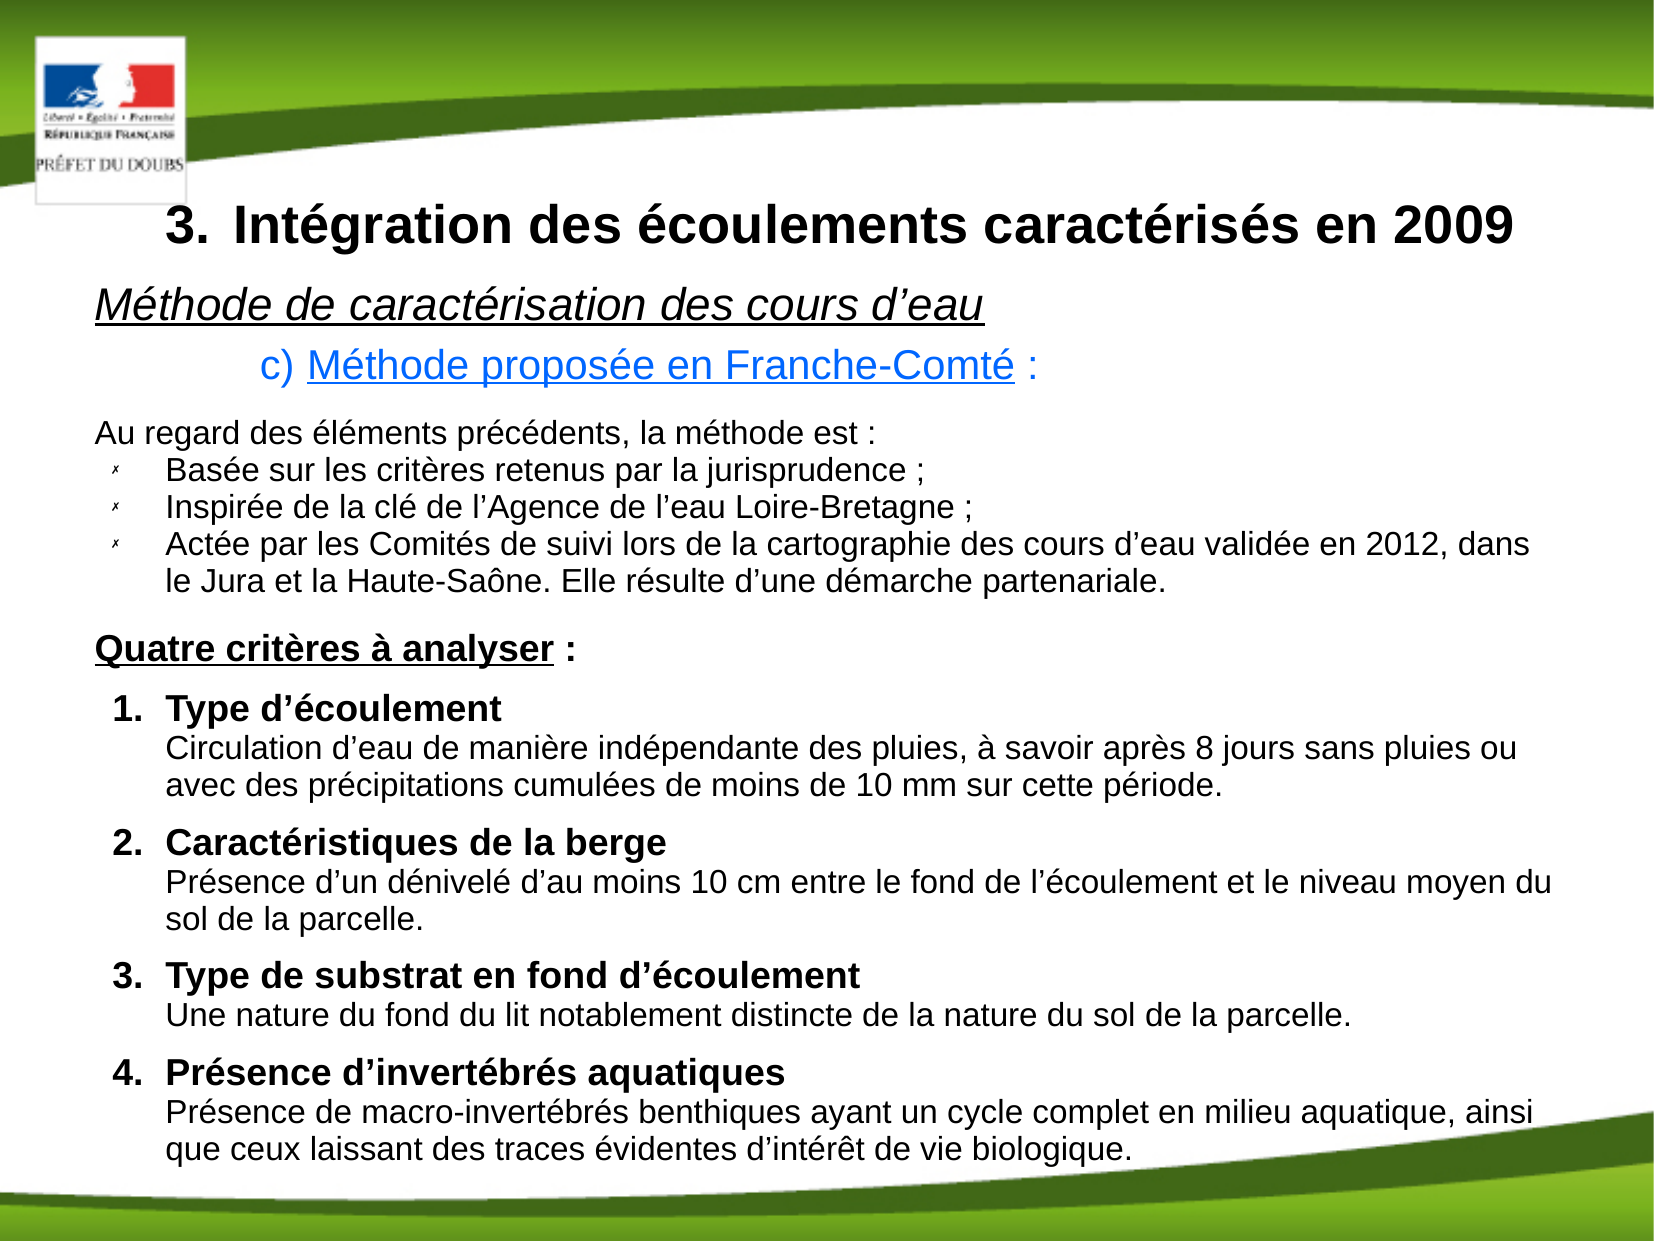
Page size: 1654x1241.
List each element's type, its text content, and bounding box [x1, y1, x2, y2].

picture [0, 0, 1654, 1241]
list Intégration des écoulements caractérisés en 2009 Méthode de caractérisation des cours d’eau Méthode proposée en Franche-Comté : Au regard des éléments précédents, la méthode est : Basée sur les critères retenus par la jurisprudence ; Inspirée de la clé de l’Agence de l’eau Loire-Bretagne ; Actée par les Comités de suivi lors de la cartographie des cours d’eau validée en 2012, dans le Jura et la Haute-Saône. Elle résulte d’une démarche partenariale. Quatre critères à analyser : Type d’écoulement Circulation d’eau de manière indépendante des pluies, à savoir après 8 jours sans pluies ou avec des précipitations cumulées de moins de 10 mm sur cette période. Caractéristiques de la berge Présence d’un dénivelé d’au moins 10 cm entre le fond de l’écoulement et le niveau moyen du sol de la parcelle. Type de substrat en fond d’écoulement Une nature du fond du lit notablement distincte de la nature du sol de la parcelle. Présence d’invertébrés aquatiques Présence de macro-invertébrés benthiques ayant un cycle complet en milieu aquatique, ainsi que ceux laissant des traces évidentes d’intérêt de vie biologique. [76, 194, 1565, 1179]
